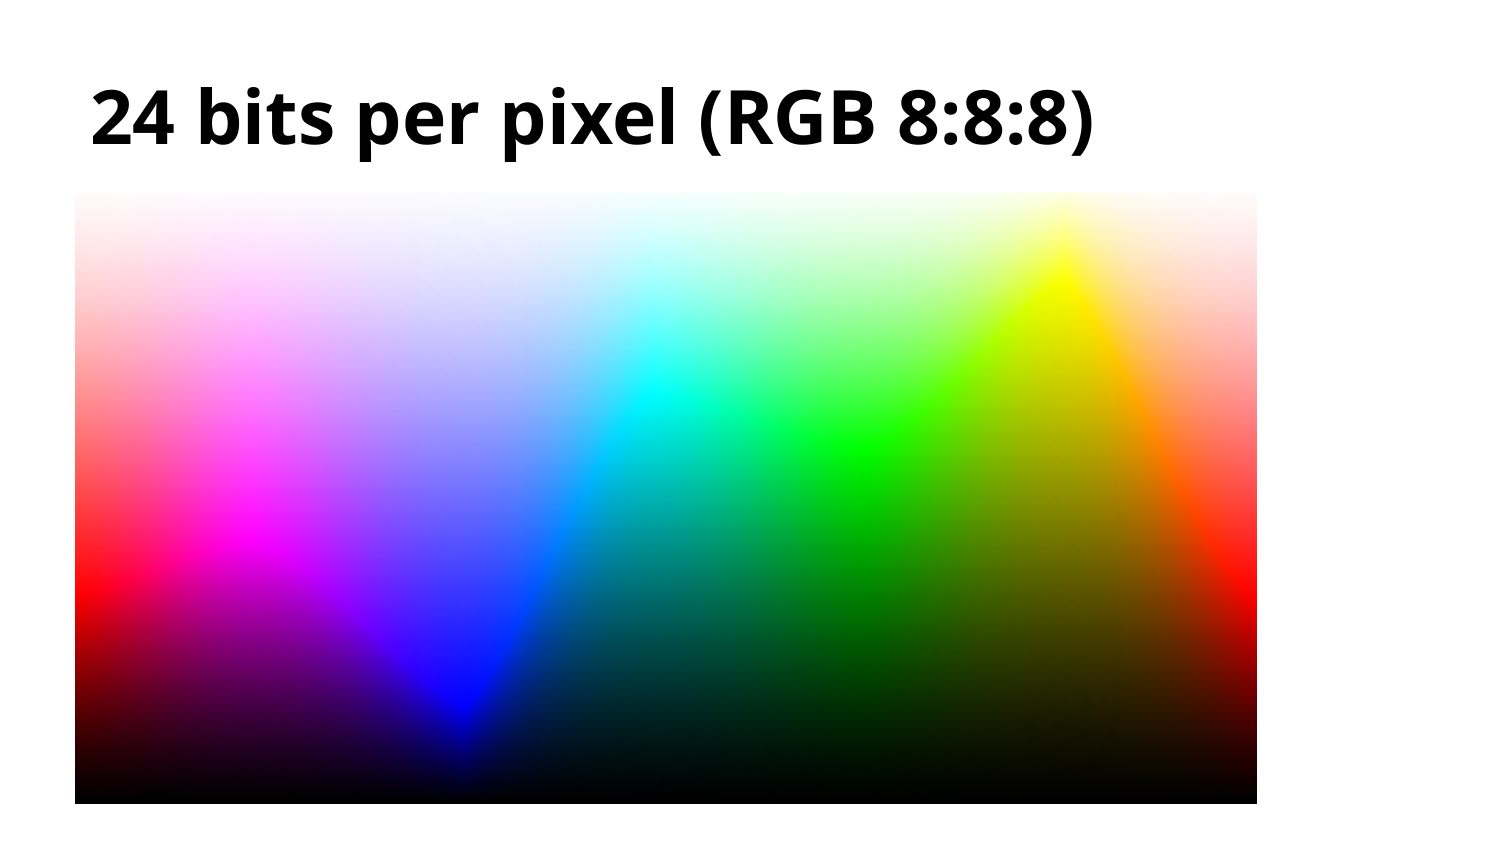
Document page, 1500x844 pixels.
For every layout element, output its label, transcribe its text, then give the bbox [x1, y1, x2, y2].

title 24 bits per pixel (RGB 8:8:8) [75, 33, 1425, 175]
picture [75, 192, 1257, 804]
